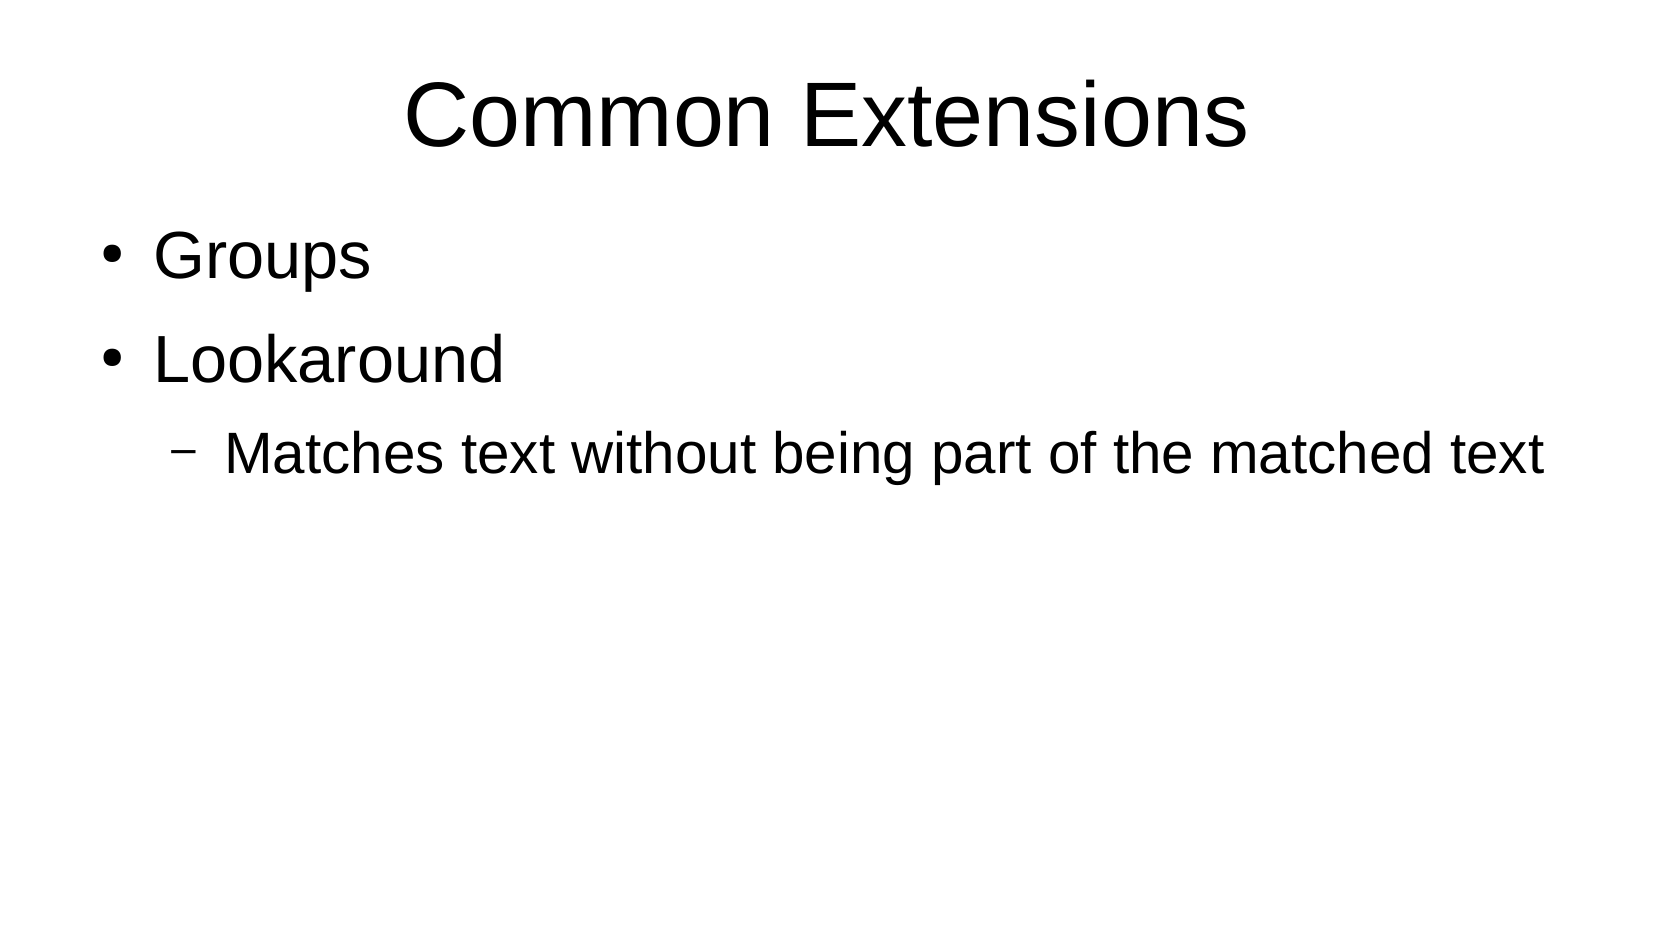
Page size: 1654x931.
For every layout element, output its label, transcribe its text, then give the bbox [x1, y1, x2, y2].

list Groups Lookaround Matches text without being part of the matched text [82, 217, 1571, 758]
title Common Extensions [82, 37, 1571, 193]
